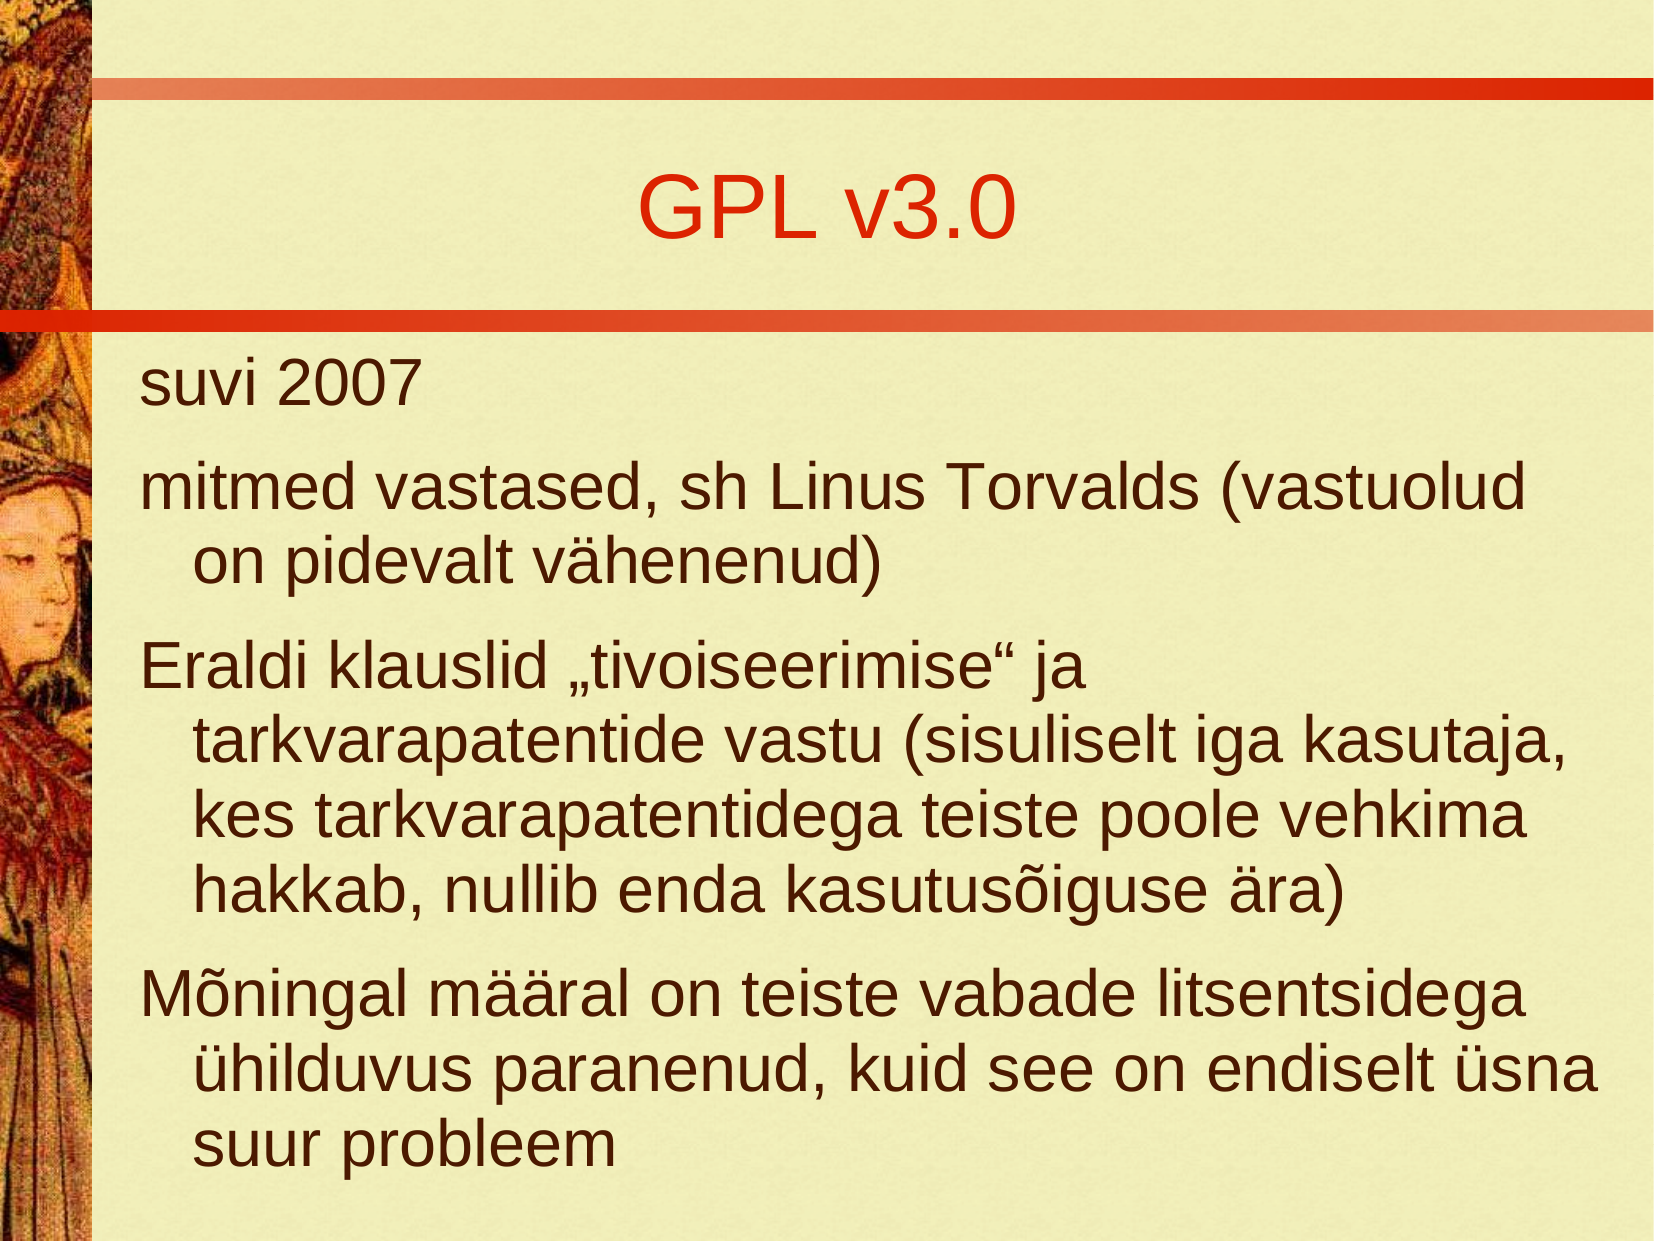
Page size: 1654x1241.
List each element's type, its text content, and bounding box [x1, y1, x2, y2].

picture [0, 332, 1654, 1241]
title GPL v3.0 [121, 102, 1534, 311]
list suvi 2007 mitmed vastased, sh Linus Torvalds (vastuolud on pidevalt vähenenud) Eraldi klauslid „tivoiseerimise“ ja tarkvarapatentide vastu (sisuliselt iga kasutaja, kes tarkvarapatentidega teiste poole vehkima hakkab, nullib enda kasutusõiguse ära) Mõningal määral on teiste vabade litsentsidega ühilduvus paranenud, kuid see on endiselt üsna suur probleem [121, 344, 1615, 1181]
picture [0, 0, 1654, 310]
